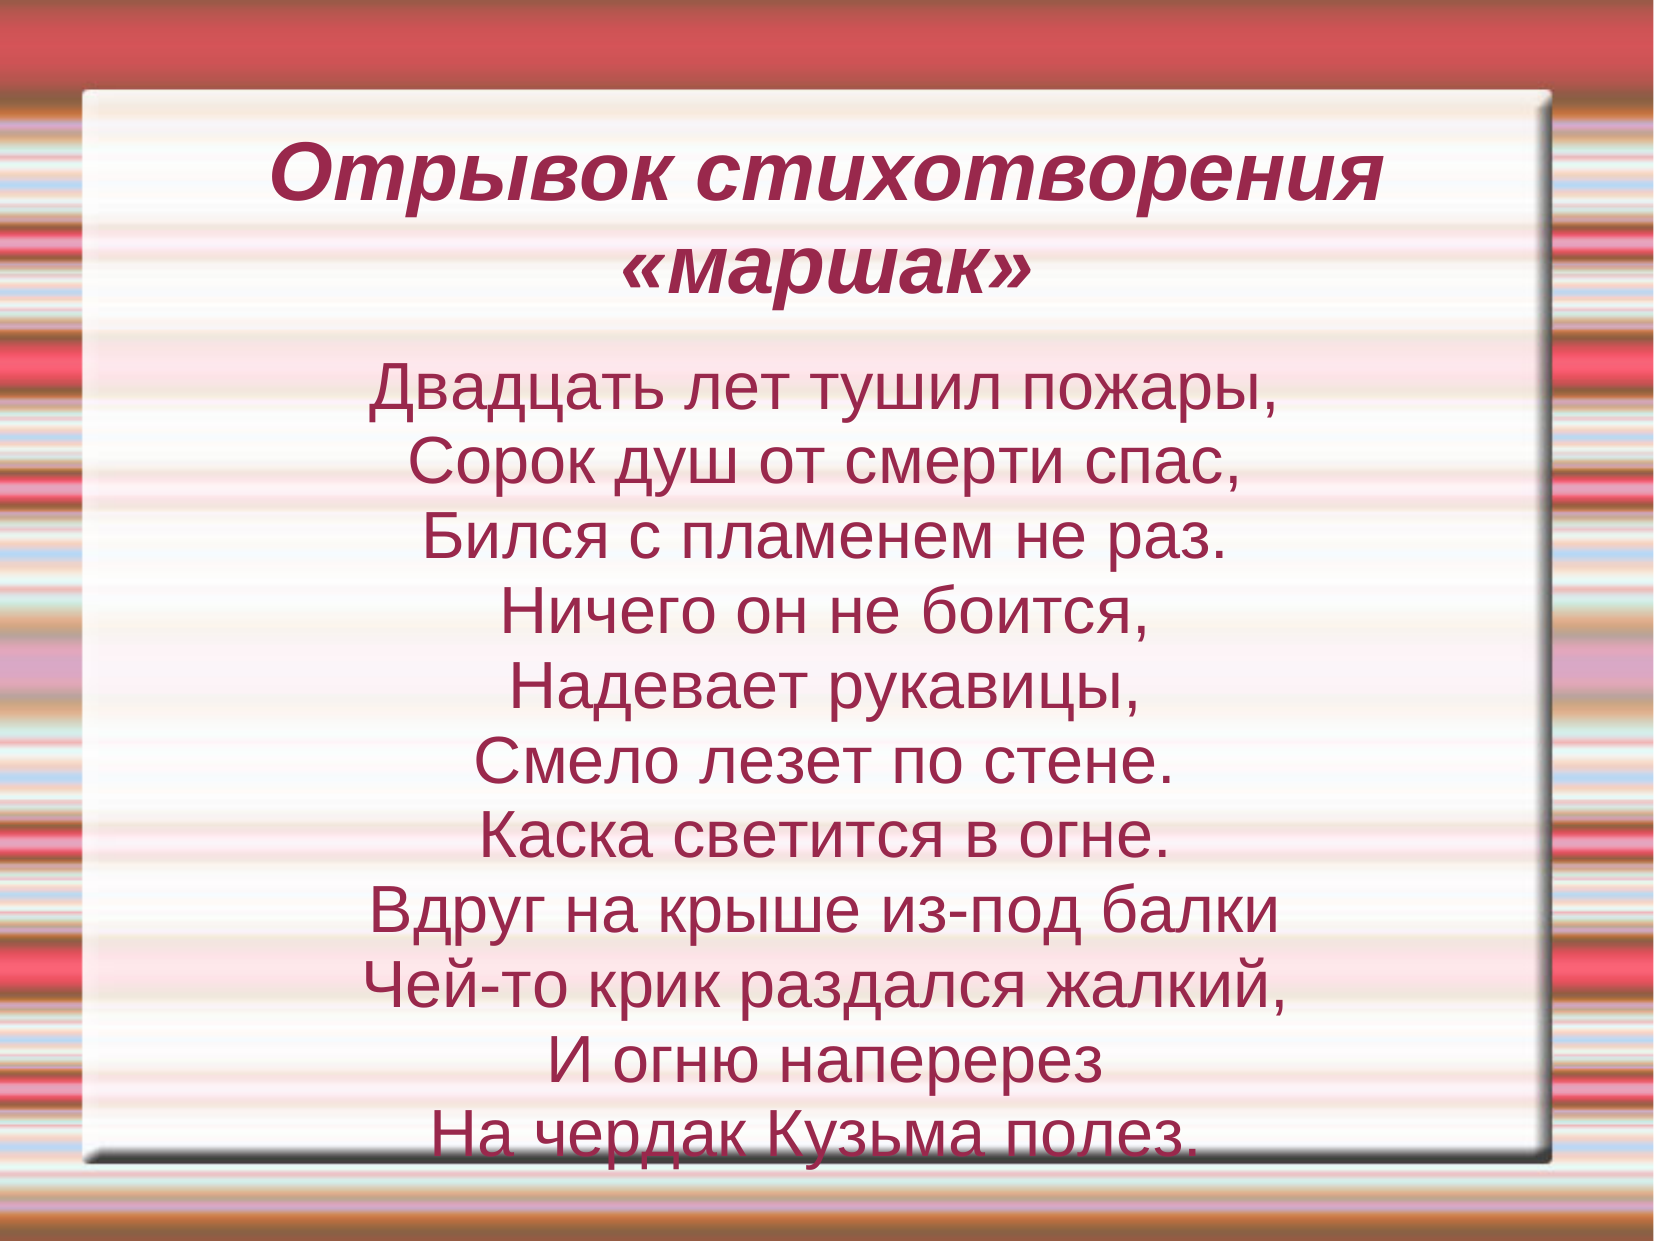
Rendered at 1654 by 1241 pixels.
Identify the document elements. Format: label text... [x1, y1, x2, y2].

subtitle Двадцать лет тушил пожары, Сорок душ от смерти спас, Бился с пламенем не раз. Ничего он не боится, Надевает рукавицы, Смело лезет по стене. Каска светится в огне. Вдруг на крыше из-под балки Чей-то крик раздался жалкий, И огню наперерез На чердак Кузьма полез. [134, 348, 1516, 1172]
picture [0, 0, 1654, 1241]
title Отрывок стихотворения «маршак» [121, 122, 1534, 315]
